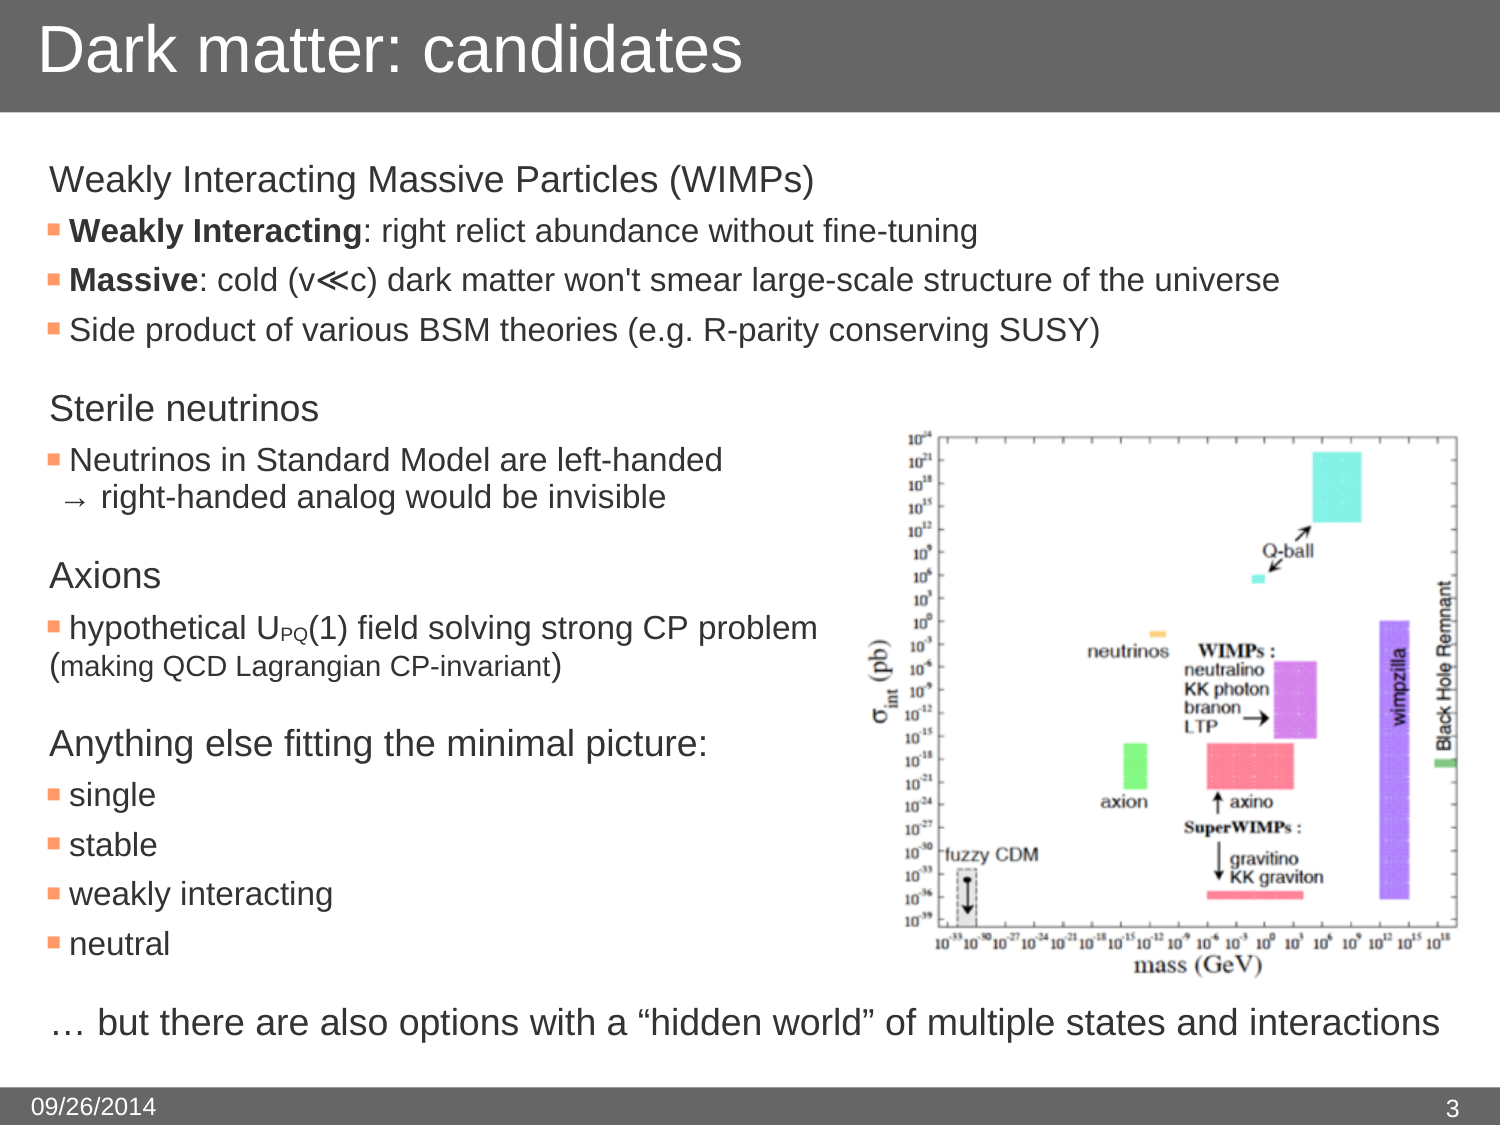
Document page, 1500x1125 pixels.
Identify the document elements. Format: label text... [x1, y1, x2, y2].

picture [866, 404, 1467, 980]
text_box Weakly Interacting Massive Particles (WIMPs) Weakly Interacting: right relict abundance without fine-tuning Massive: cold (v≪c) dark matter won't smear large-scale structure of the universe Side product of various BSM theories (e.g. R-parity conserving SUSY) Sterile neutrinos Neutrinos in Standard Model are left-handed → right-handed analog would be invisible Axions hypothetical UPQ(1) field solving strong CP problem (making QCD Lagrangian CP-invariant) Anything else fitting the minimal picture: single stable weakly interacting neutral … but there are also options with a “hidden world” of multiple states and interactions [49, 149, 1463, 1052]
title Dark matter: candidates [37, 0, 1238, 113]
